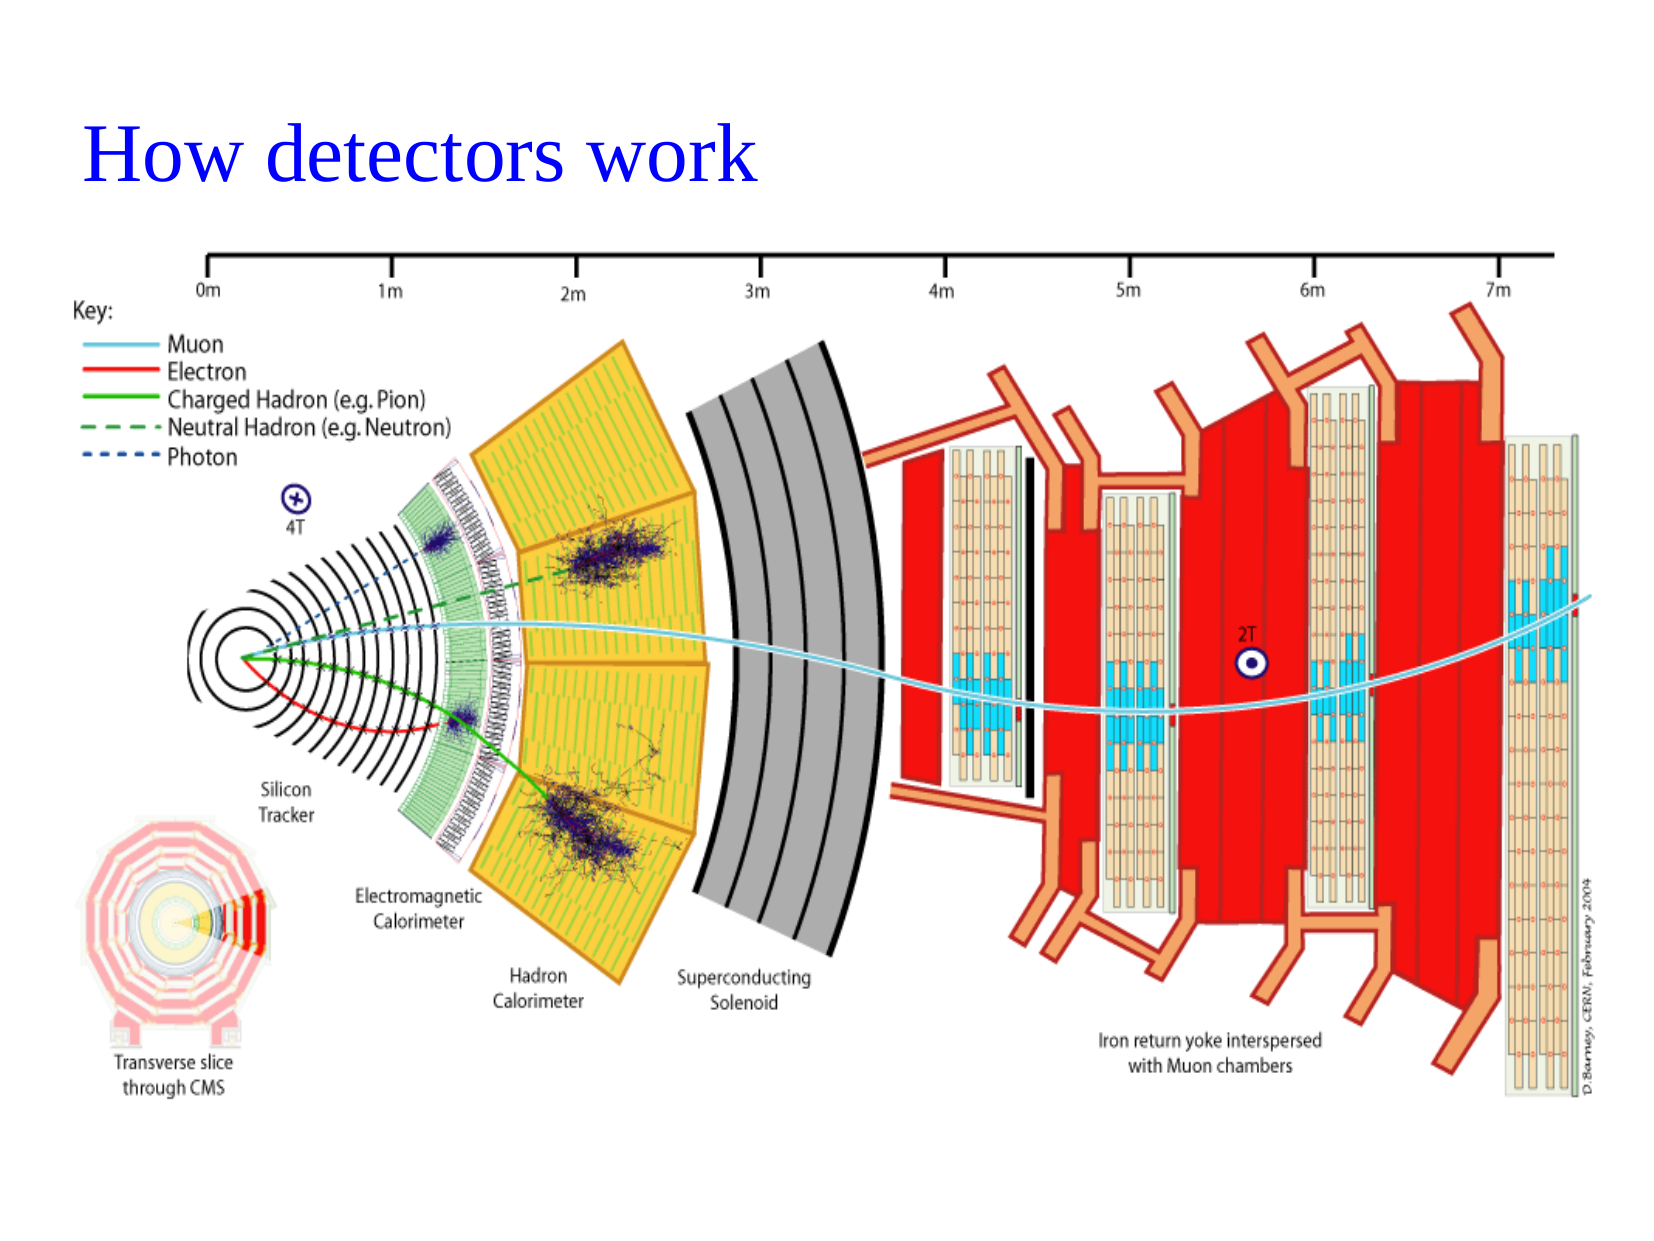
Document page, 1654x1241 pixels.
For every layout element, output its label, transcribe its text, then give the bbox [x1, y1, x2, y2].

picture [59, 236, 1595, 1123]
title How detectors work [82, 49, 1571, 236]
